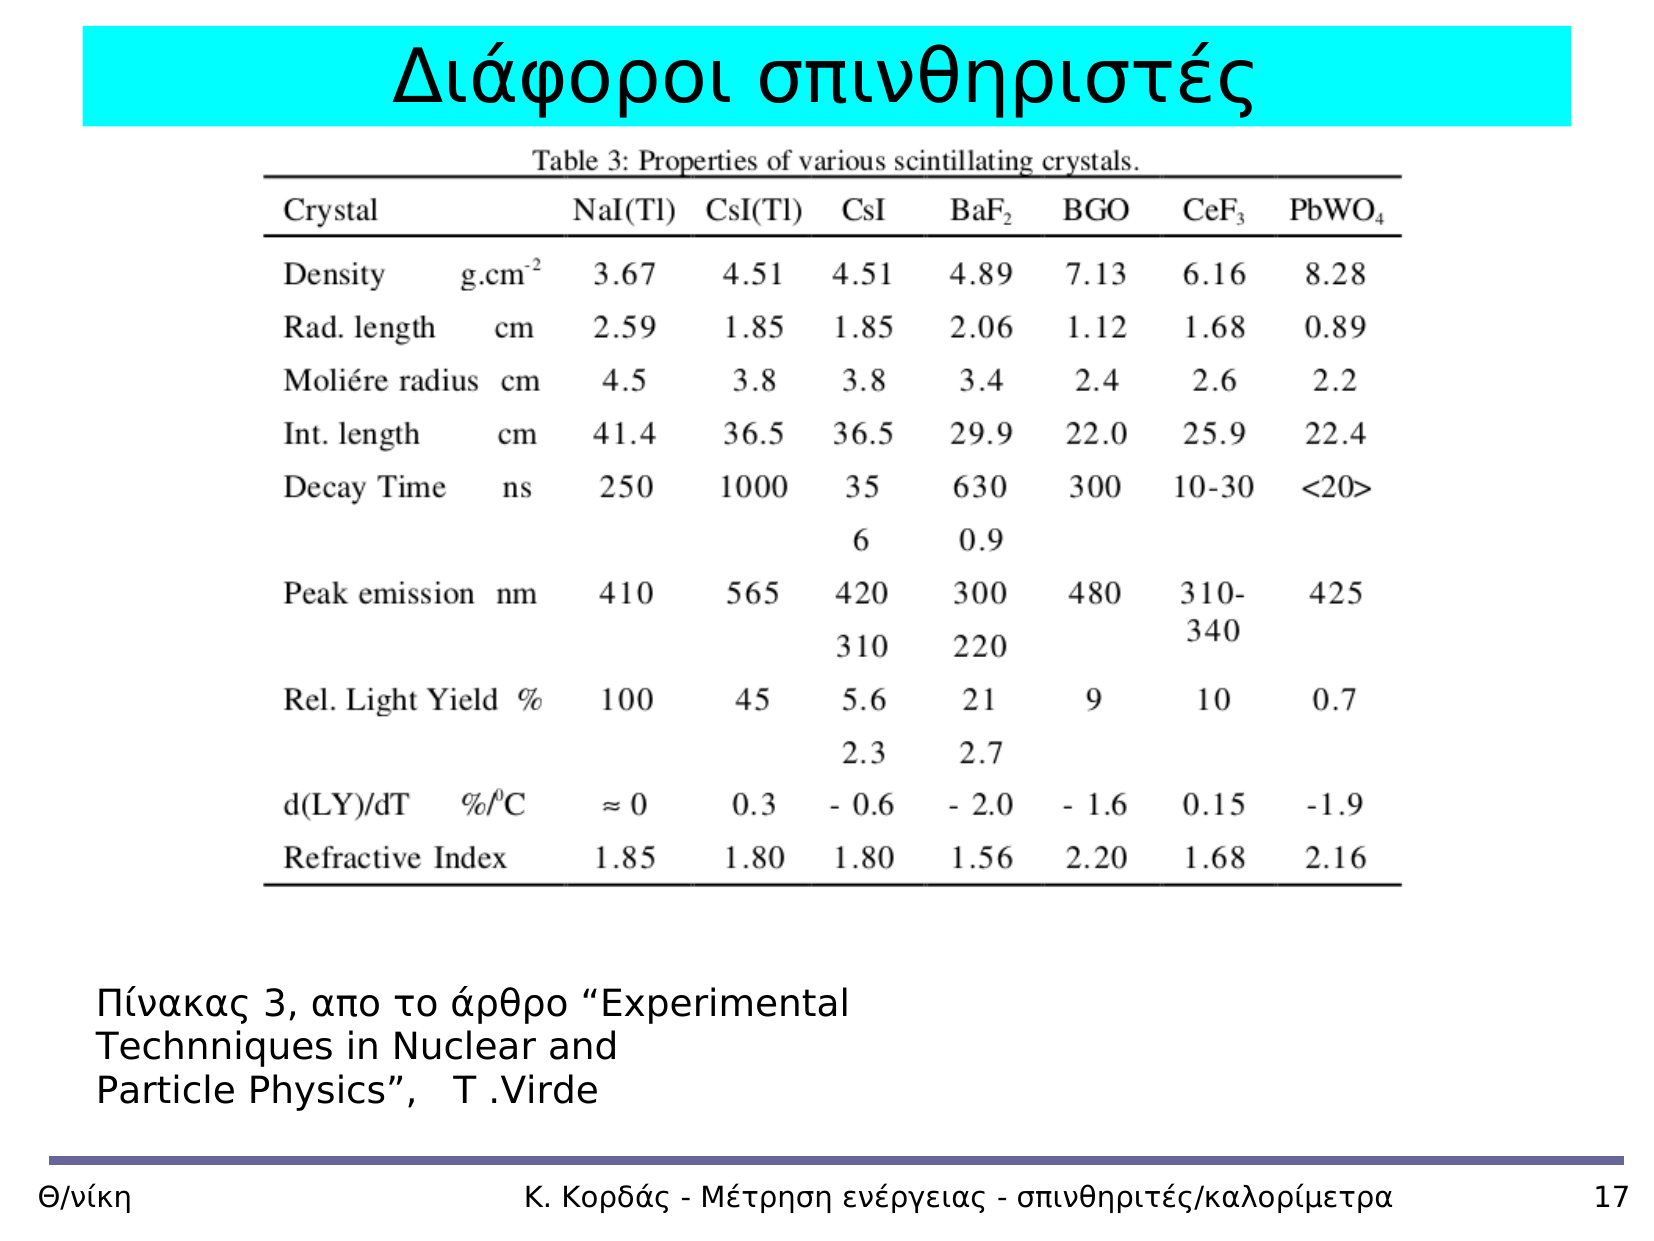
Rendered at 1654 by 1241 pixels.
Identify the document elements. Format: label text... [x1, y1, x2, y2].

picture [251, 139, 1421, 898]
title Διάφοροι σπινθηριστές [82, 25, 1571, 127]
text_box Πίνακας 3, απο το άρθρο “Experimental Technniques in Nuclear and Particle Physics”, Τ .Virde [81, 973, 866, 1121]
